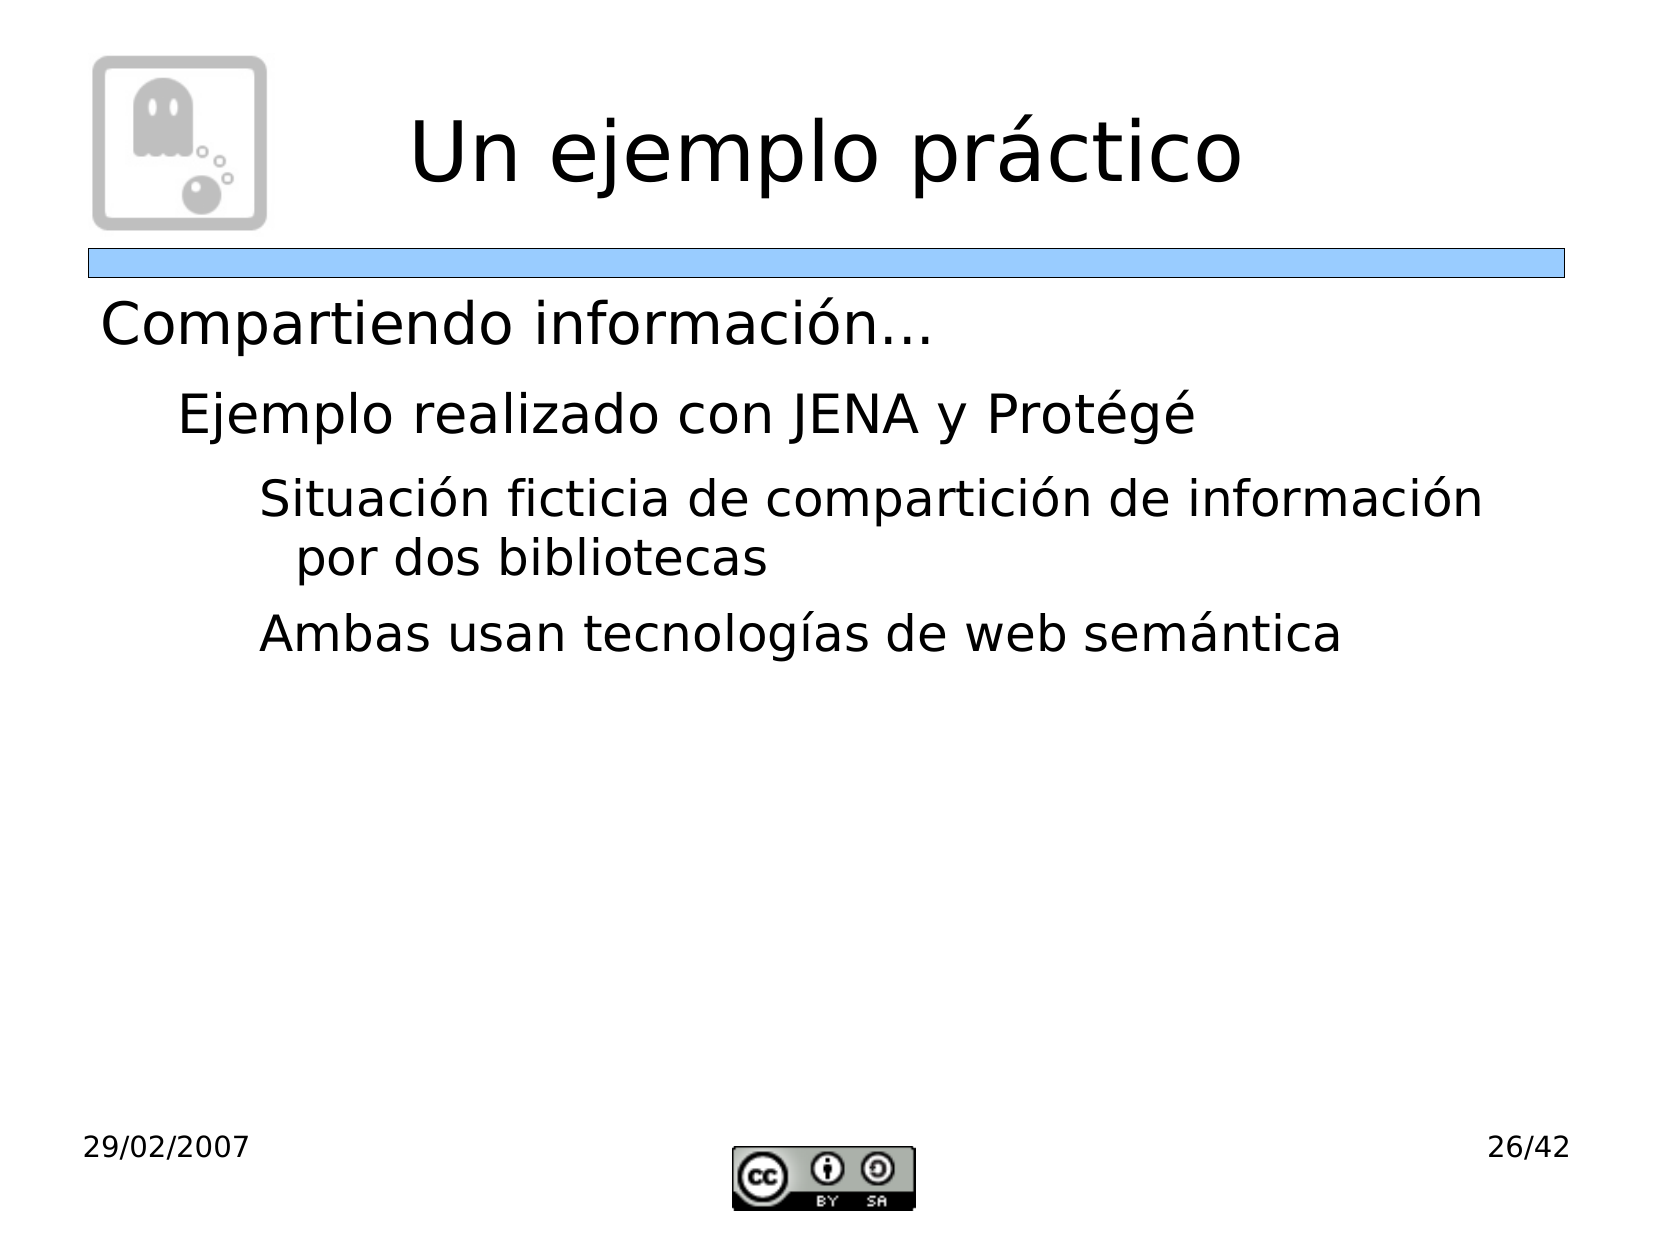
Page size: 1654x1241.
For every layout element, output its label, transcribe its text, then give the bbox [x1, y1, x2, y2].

title Un ejemplo práctico [82, 56, 1571, 250]
picture [732, 1146, 916, 1211]
list Compartiendo información... Ejemplo realizado con JENA y Protégé Situación ficticia de compartición de información por dos bibliotecas Ambas usan tecnologías de web semántica [82, 290, 1571, 1094]
